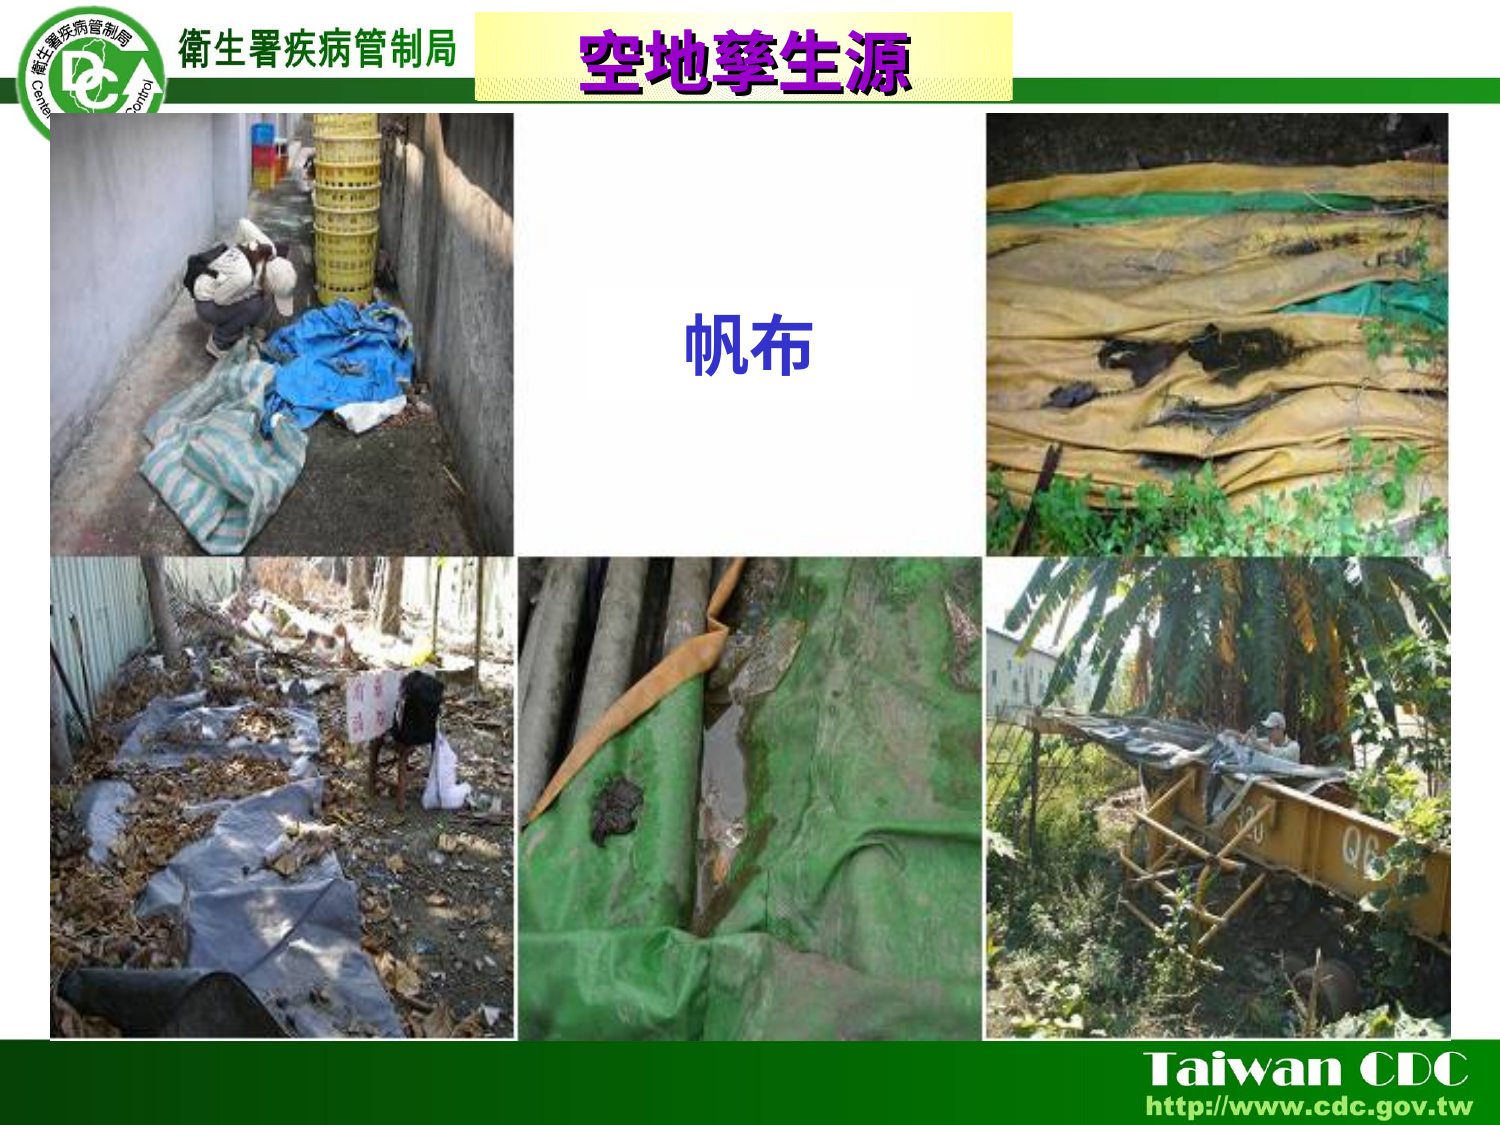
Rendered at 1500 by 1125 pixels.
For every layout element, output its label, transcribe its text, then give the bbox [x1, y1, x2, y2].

picture [50, 113, 1451, 1041]
text_box 帆布 [587, 287, 912, 400]
text_box 空地孳生源 [475, 13, 1013, 100]
text_box [1175, 987, 1488, 1063]
